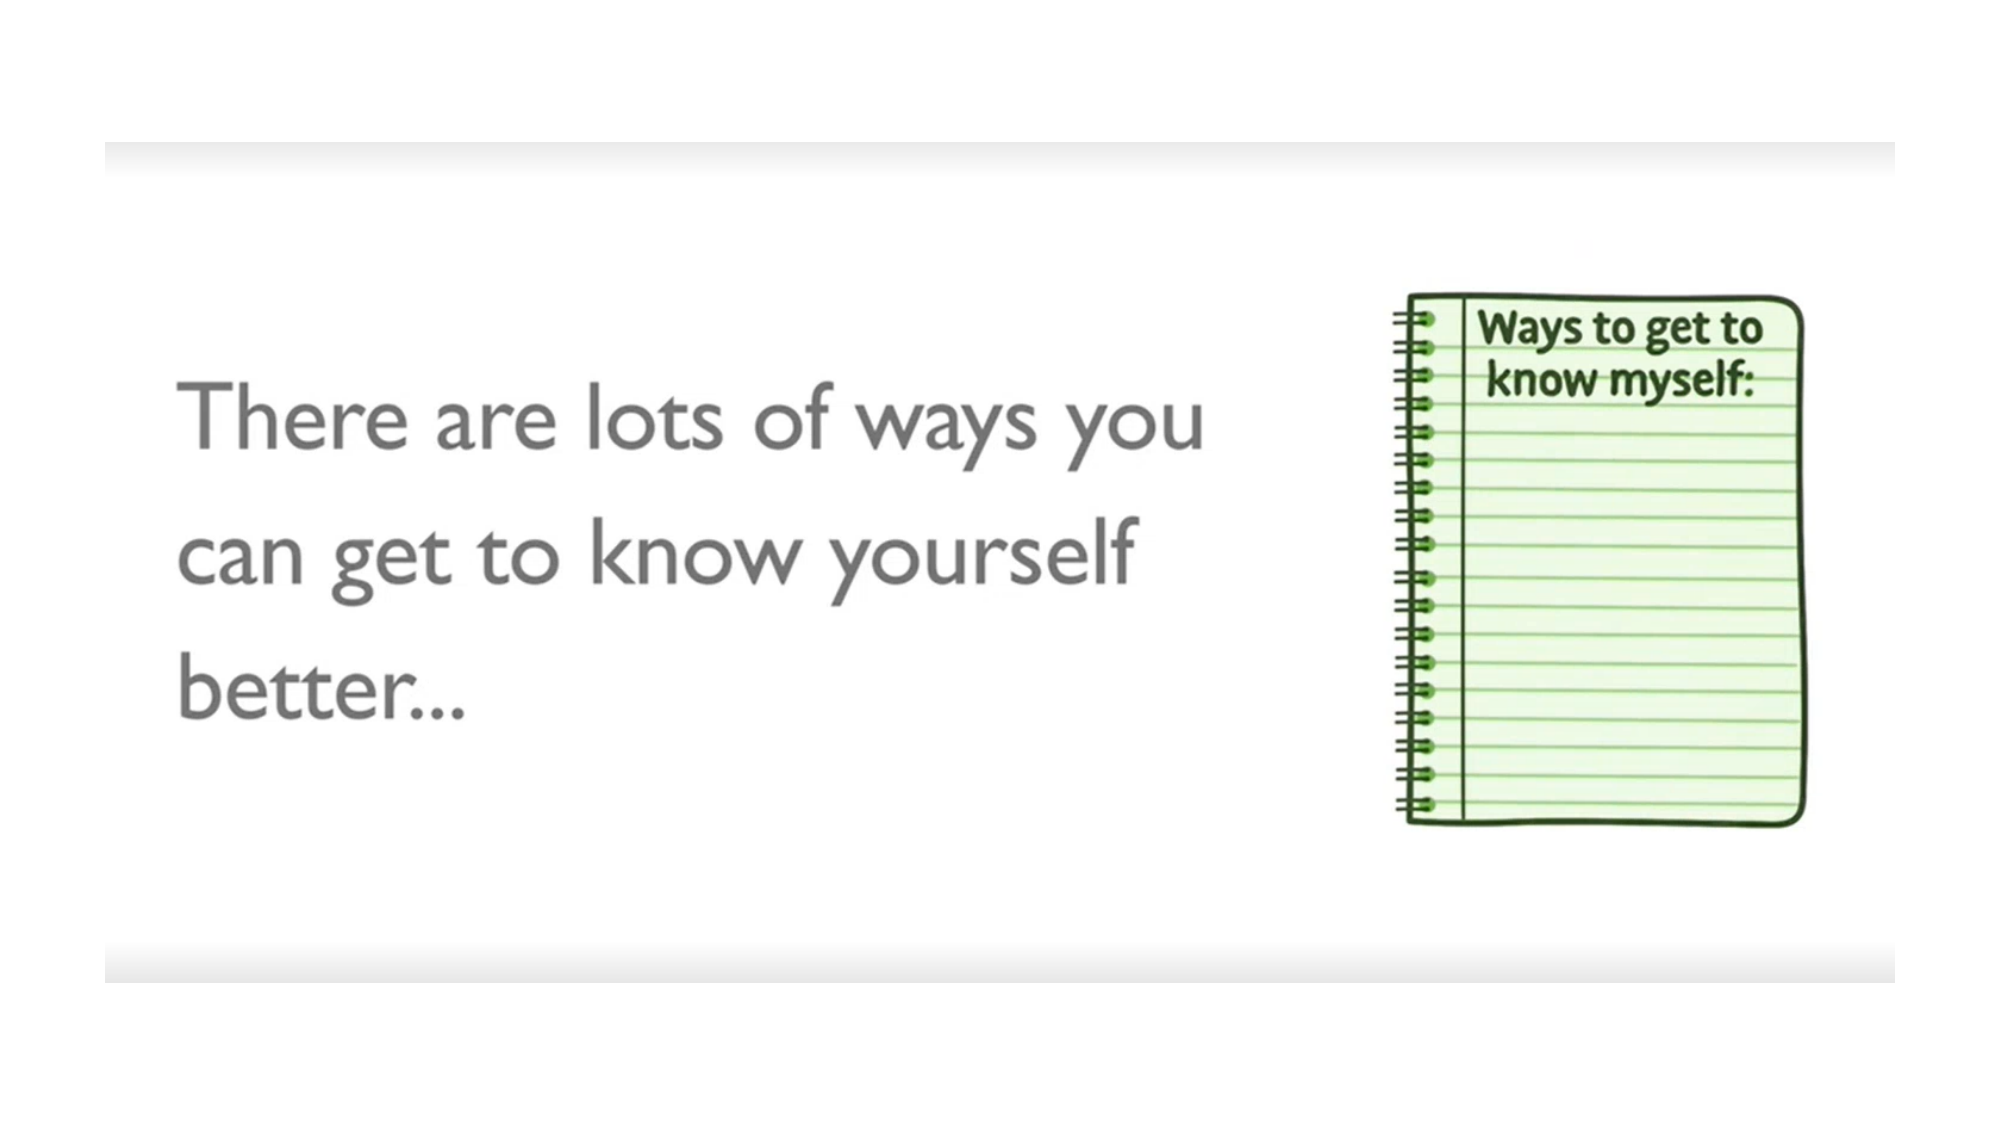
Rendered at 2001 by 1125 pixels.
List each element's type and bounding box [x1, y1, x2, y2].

picture [105, 142, 1895, 983]
